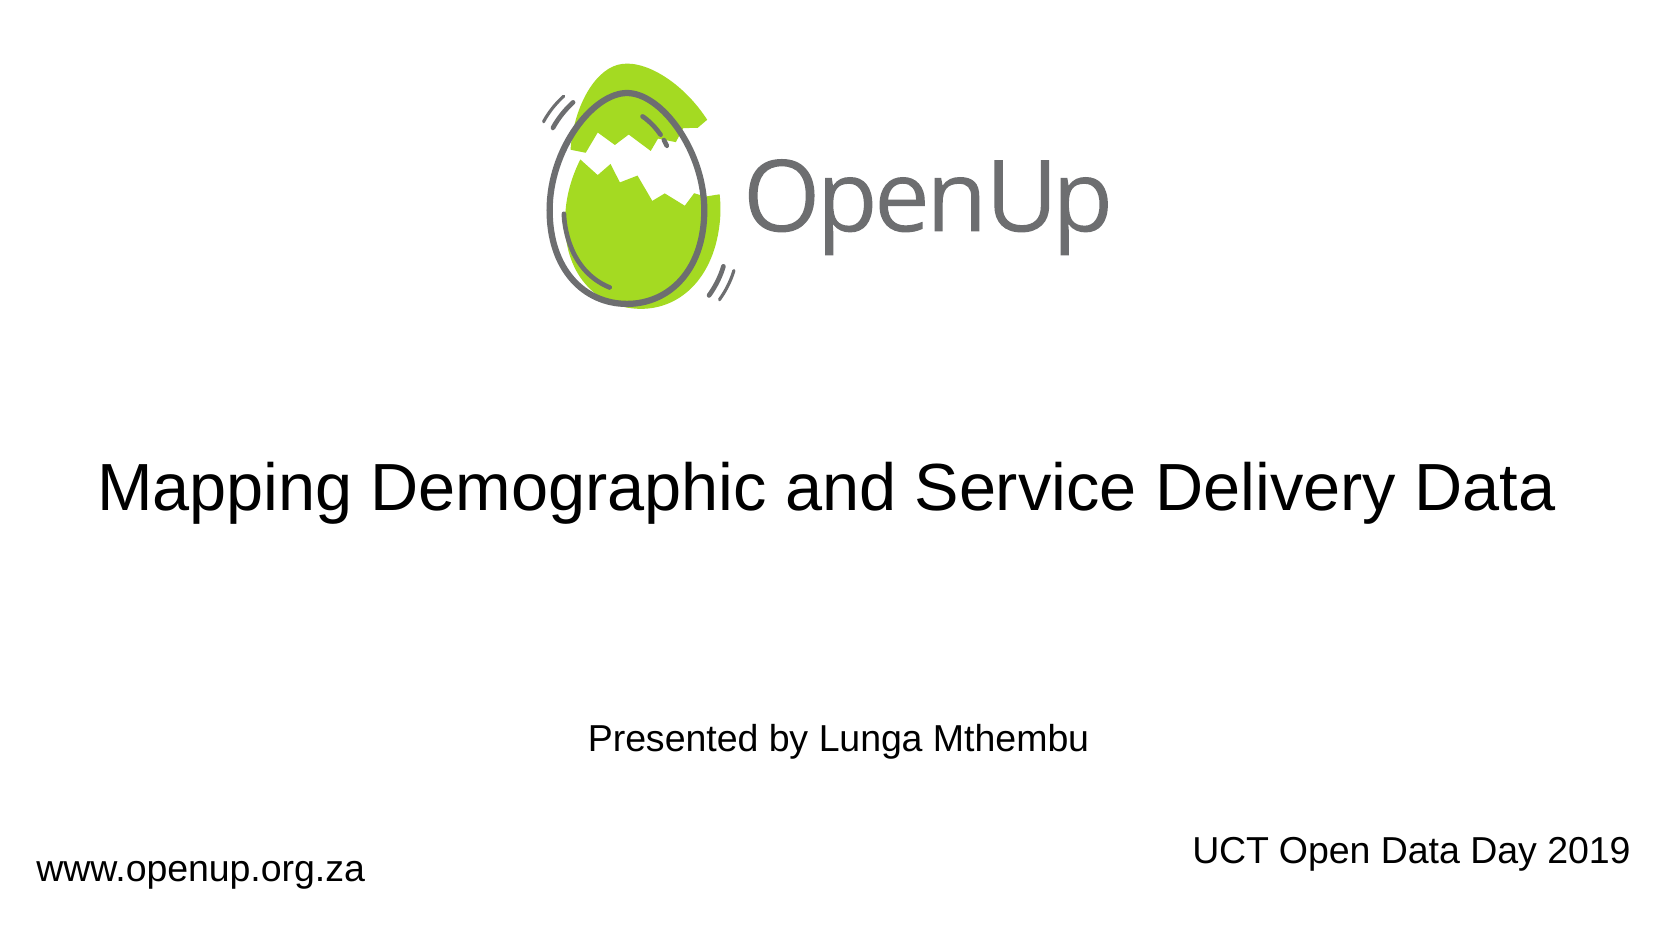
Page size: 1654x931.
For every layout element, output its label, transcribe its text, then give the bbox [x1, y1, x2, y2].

text_box [820, 451, 1430, 758]
text_box UCT Open Data Day 2019 [1169, 791, 1654, 910]
text_box Presented by Lunga Mthembu [472, 685, 1205, 792]
subtitle Mapping Demographic and Service Delivery Data [82, 217, 1571, 758]
picture [519, 37, 1146, 343]
text_box www.openup.org.za [23, 814, 378, 922]
